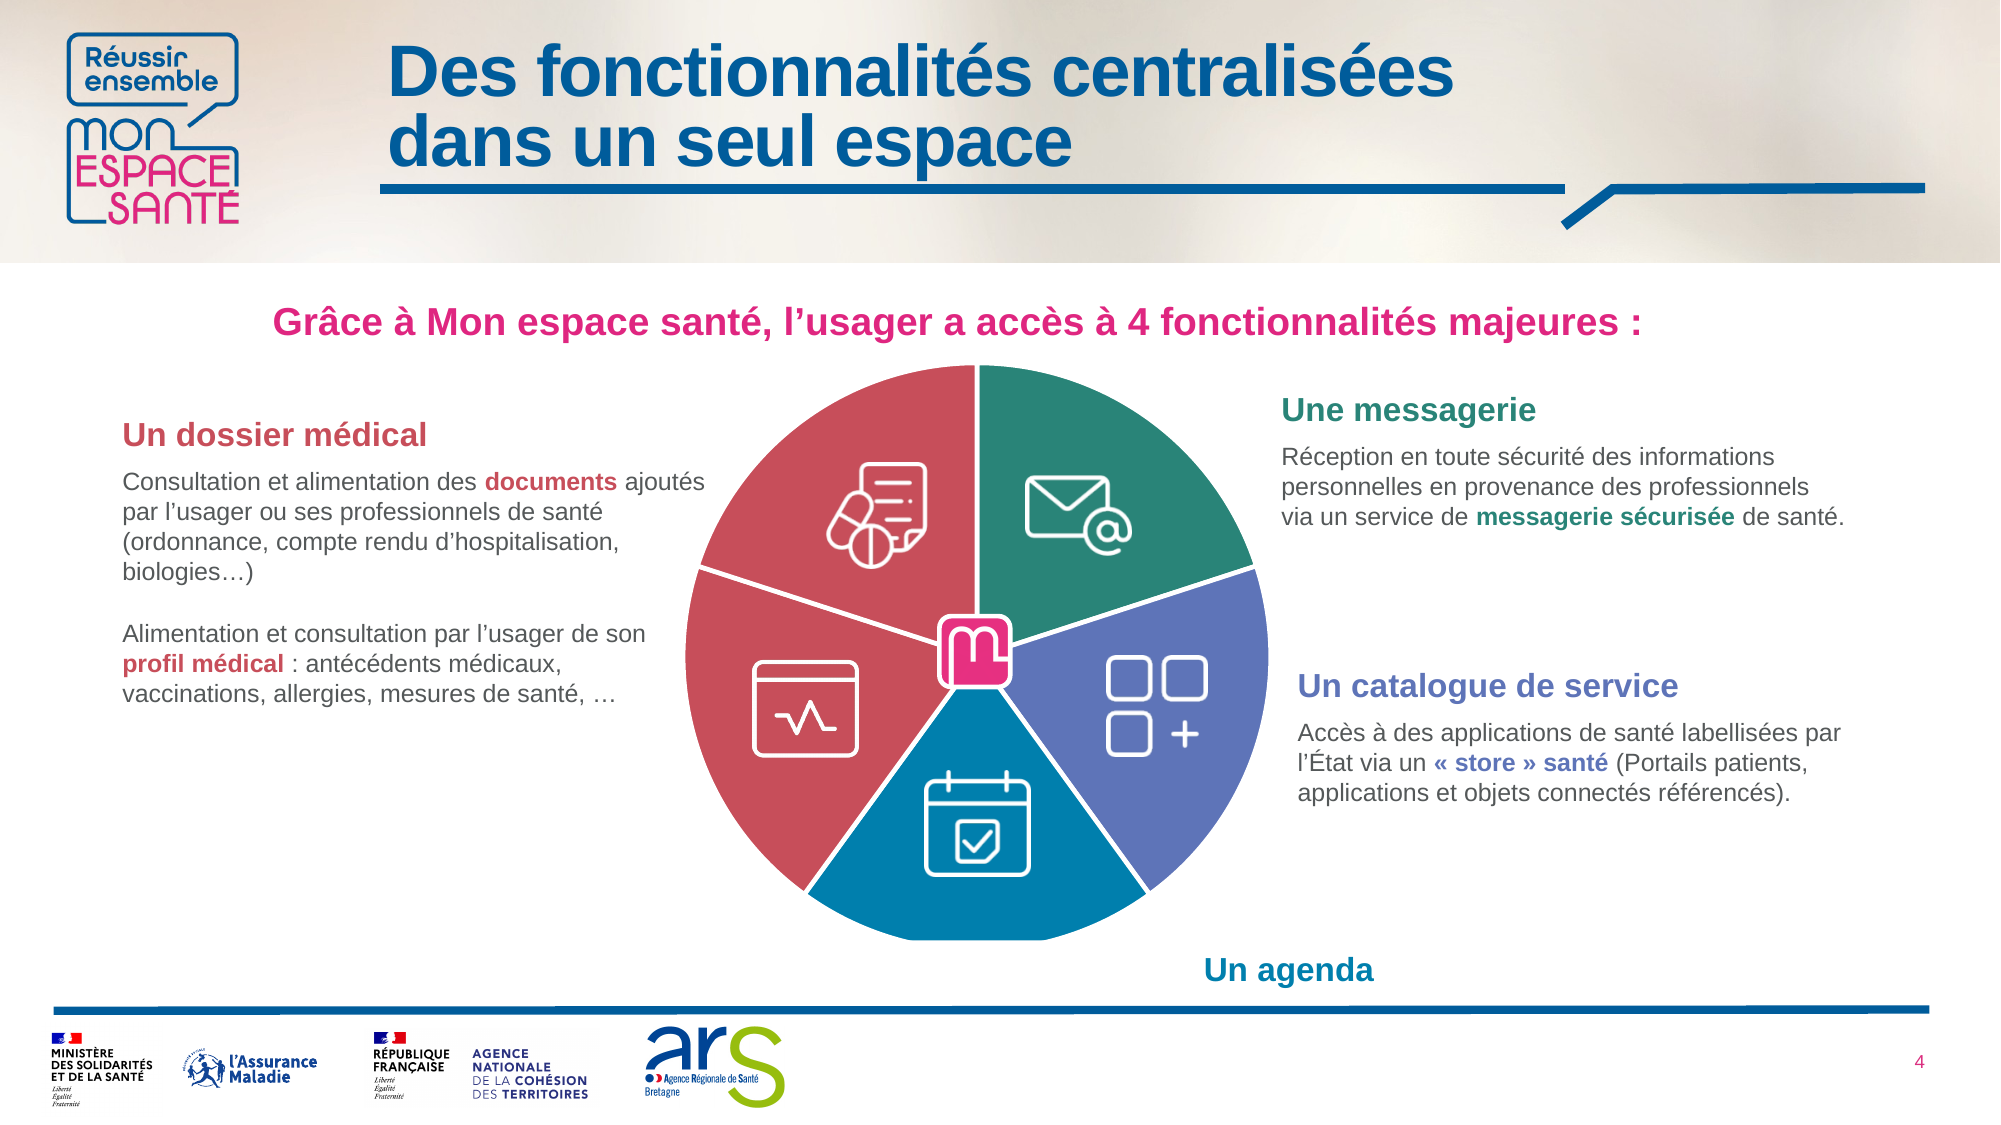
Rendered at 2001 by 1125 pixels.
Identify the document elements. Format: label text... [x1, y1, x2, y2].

picture [364, 1028, 600, 1108]
picture [1025, 462, 1132, 569]
picture [925, 771, 1030, 876]
text_box Un catalogue de service Accès à des applications de santé labellisées par l’État via un « store » santé (Portails patients, applications et objets connectés référencés). [1283, 656, 1868, 814]
picture [752, 655, 859, 763]
chart [564, 350, 1390, 963]
picture [41, 1022, 163, 1117]
text_box Un agenda [684, 940, 1893, 996]
text_box Alimentation et consultation par l’usager de son profil médical : antécédents médicaux, vaccinations, allergies, mesures de santé, … [107, 610, 672, 715]
picture [0, 0, 2000, 263]
picture [823, 462, 930, 569]
picture [1106, 655, 1208, 757]
text_box Grâce à Mon espace santé, l’usager a accès à 4 fonctionnalités majeures : [182, 288, 1829, 351]
title Des fonctionnalités centralisées dans un seul espace [379, 2, 1938, 189]
text_box Une messagerie Réception en toute sécurité des informations personnelles en provenance des professionnels via un service de messagerie sécurisée de santé. [1266, 381, 1864, 539]
picture [942, 619, 1007, 684]
picture [645, 1026, 785, 1108]
text_box Un dossier médical Consultation et alimentation des documents ajoutés par l’usager ou ses professionnels de santé (ordonnance, compte rendu d’hospitalisation, biologies…) [107, 405, 732, 593]
